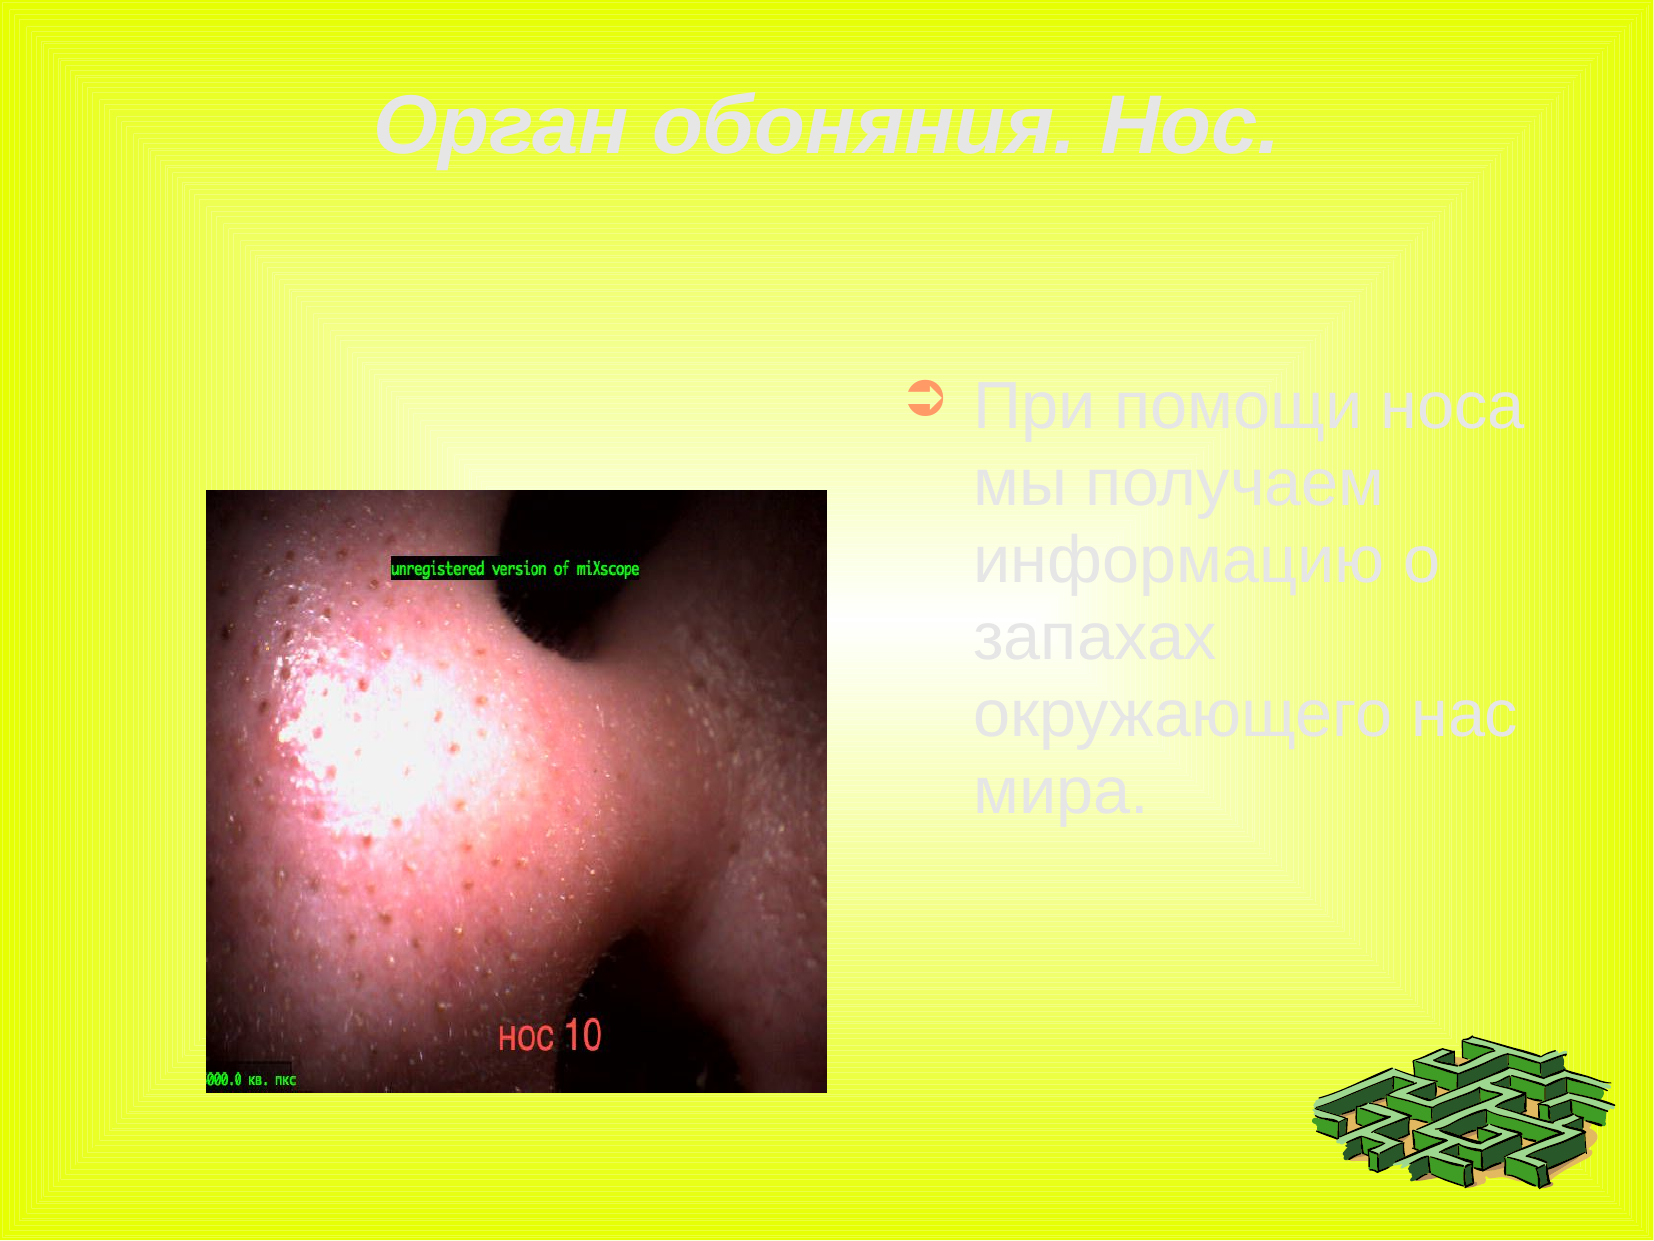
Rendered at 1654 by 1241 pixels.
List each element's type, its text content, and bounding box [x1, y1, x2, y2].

list При помощи носа мы получаем информацию о запахах окружающего нас мира. [891, 364, 1570, 1184]
title Орган обоняния. Нос. [121, 19, 1534, 227]
picture [206, 490, 827, 1093]
